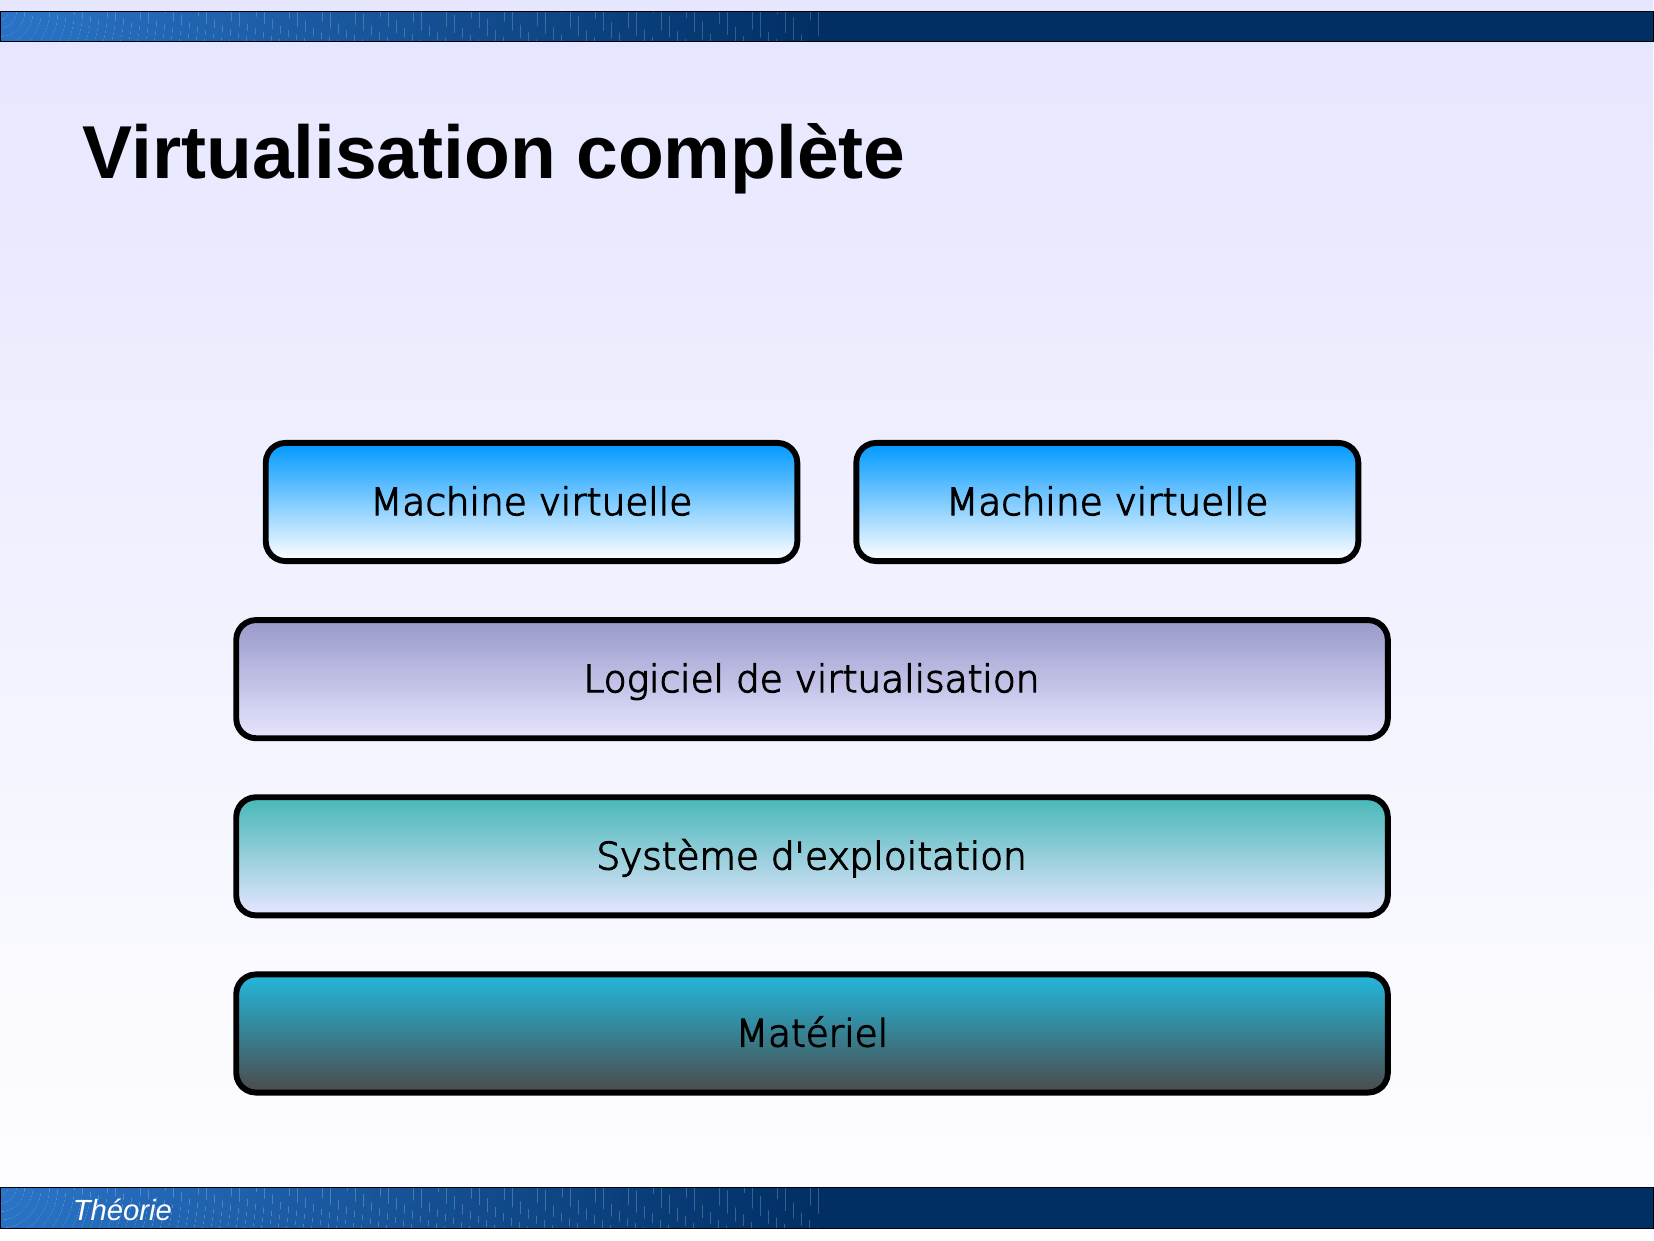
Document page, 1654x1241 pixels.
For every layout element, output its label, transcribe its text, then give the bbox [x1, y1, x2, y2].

text_box Matériel [236, 974, 1388, 1093]
text_box Théorie [58, 1186, 406, 1235]
text_box Machine virtuelle [265, 442, 798, 562]
text_box Machine virtuelle [856, 442, 1359, 562]
text_box Logiciel de virtualisation [236, 620, 1388, 739]
text_box Système d'exploitation [236, 797, 1388, 916]
title Virtualisation complète [82, 49, 1571, 257]
